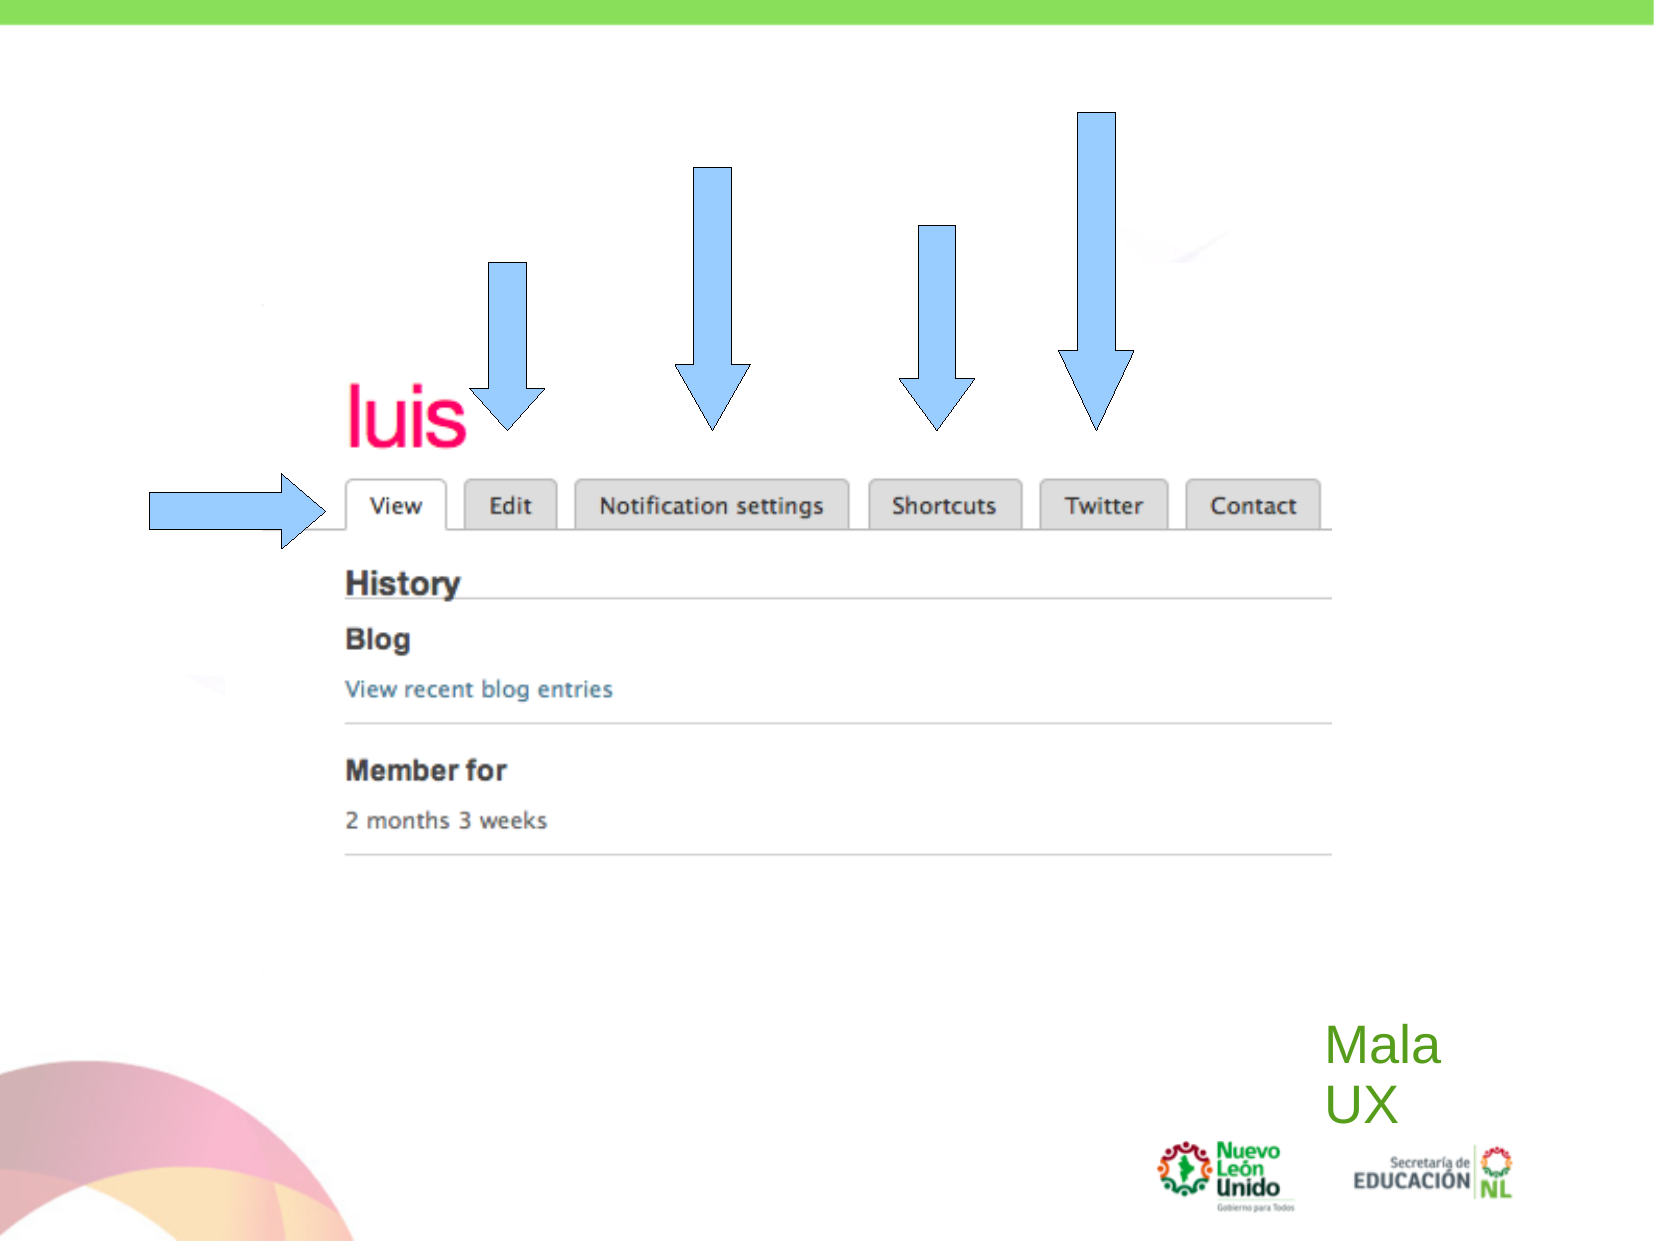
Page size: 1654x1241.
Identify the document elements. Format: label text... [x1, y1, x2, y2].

text_box [675, 167, 751, 431]
text_box [469, 262, 545, 431]
picture [0, 0, 1654, 1241]
text_box [899, 225, 975, 431]
text_box [1058, 112, 1134, 431]
text_box Mala UX [1309, 1006, 1548, 1088]
text_box [149, 473, 326, 549]
